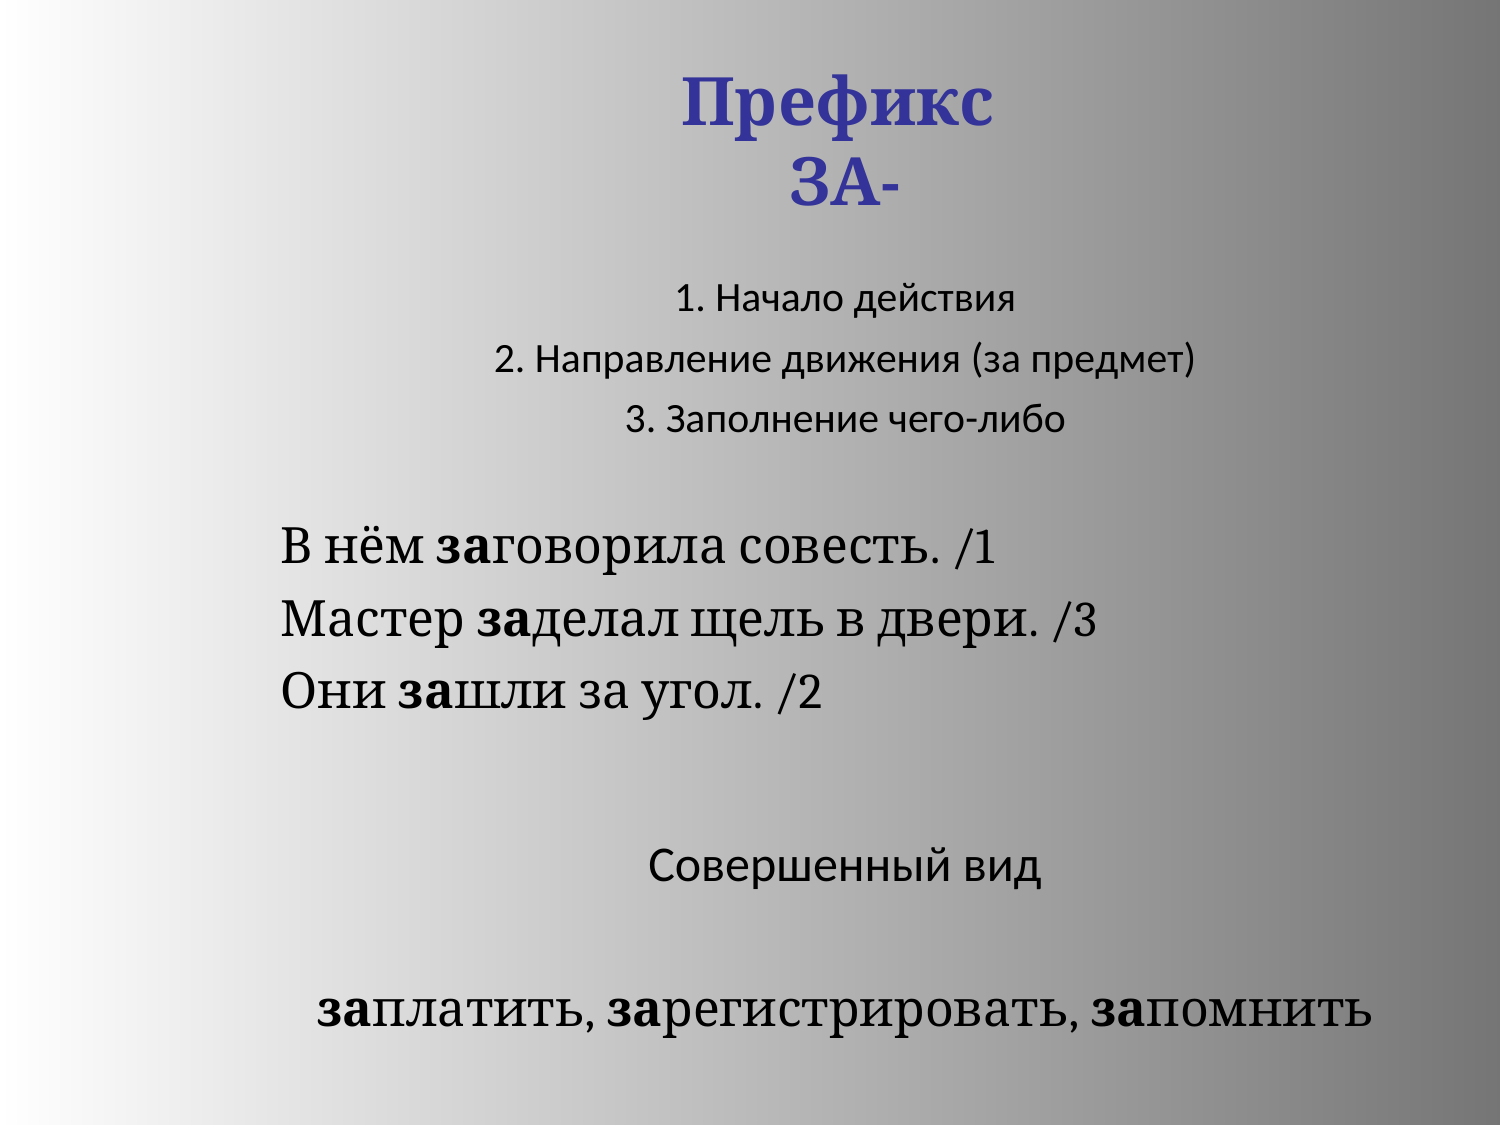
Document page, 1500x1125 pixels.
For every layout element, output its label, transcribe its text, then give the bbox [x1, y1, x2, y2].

title Префикс ЗА- [265, 45, 1426, 233]
text_box Совершенный вид заплатить, зарегистрировать, запомнить [265, 751, 1426, 1052]
list 1. Начало действия 2. Направление движения (за предмет) 3. Заполнение чего-либо В нём заговорила совесть. /1 Мастер заделал щель в двери. /3 Они зашли за угол. /2 [265, 262, 1426, 727]
